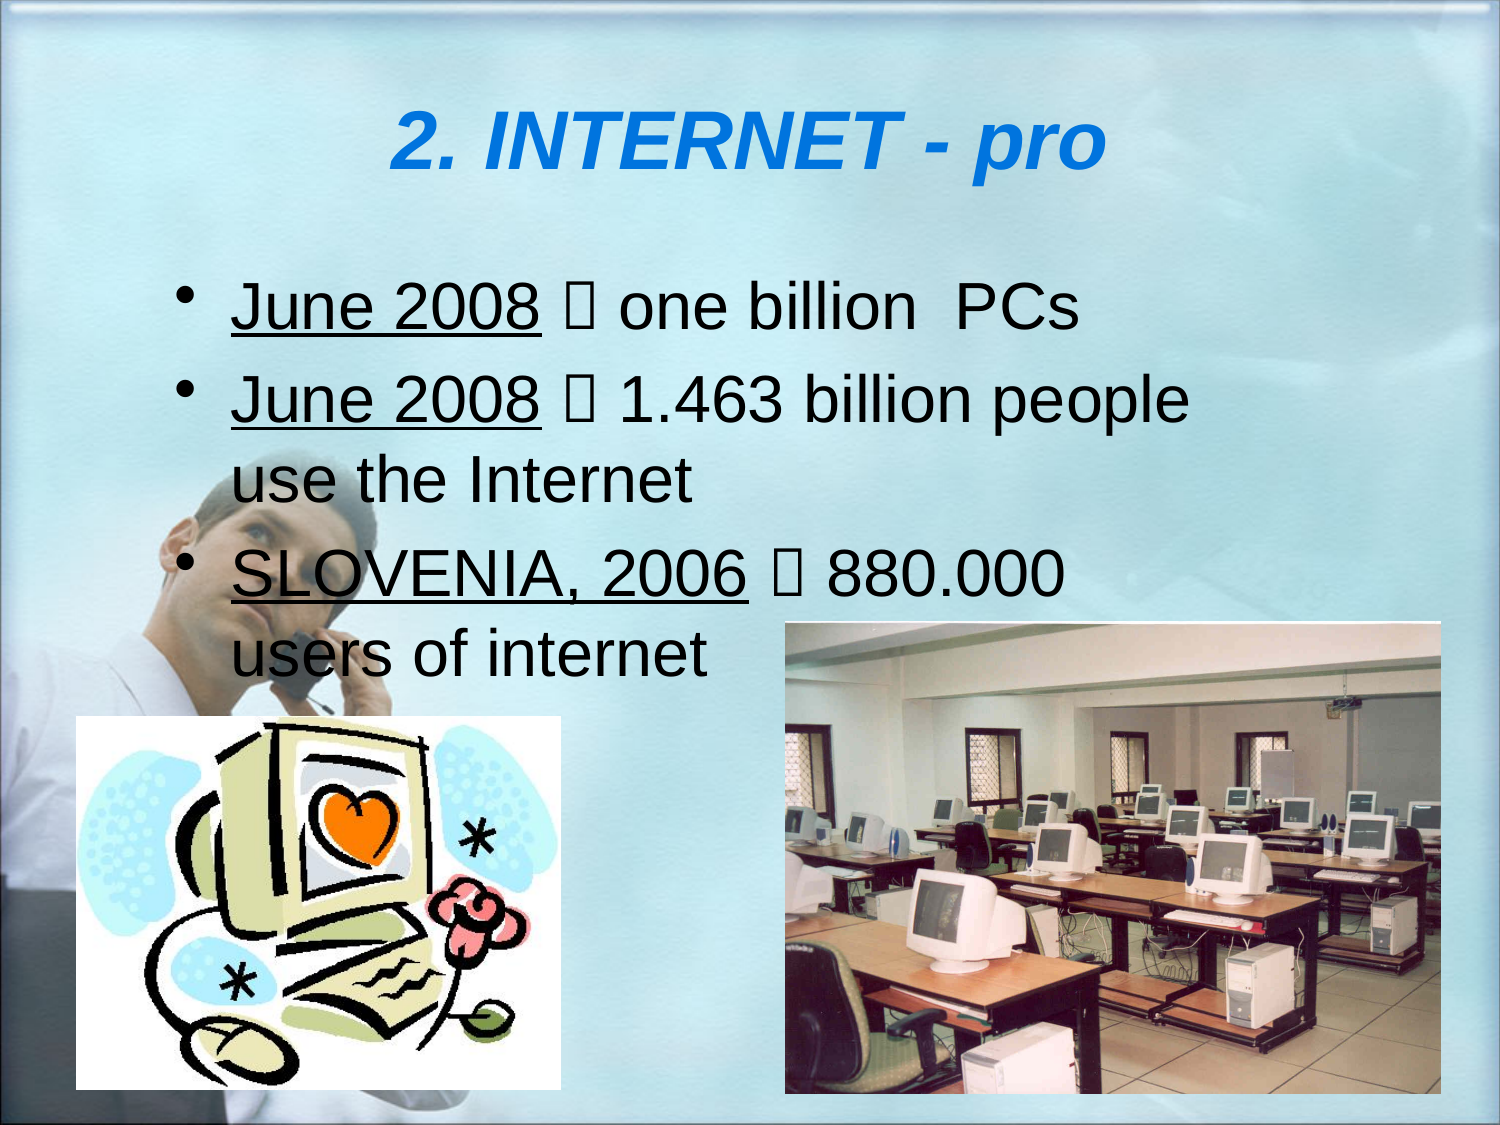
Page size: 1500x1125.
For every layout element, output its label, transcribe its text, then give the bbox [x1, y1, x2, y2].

list June 2008  one billion PCs June 2008  1.463 billion people use the Internet SLOVENIA, 2006  880.000 users of internet [159, 255, 1262, 998]
picture [0, 0, 1500, 1125]
title 2. INTERNET - pro [88, 42, 1436, 231]
